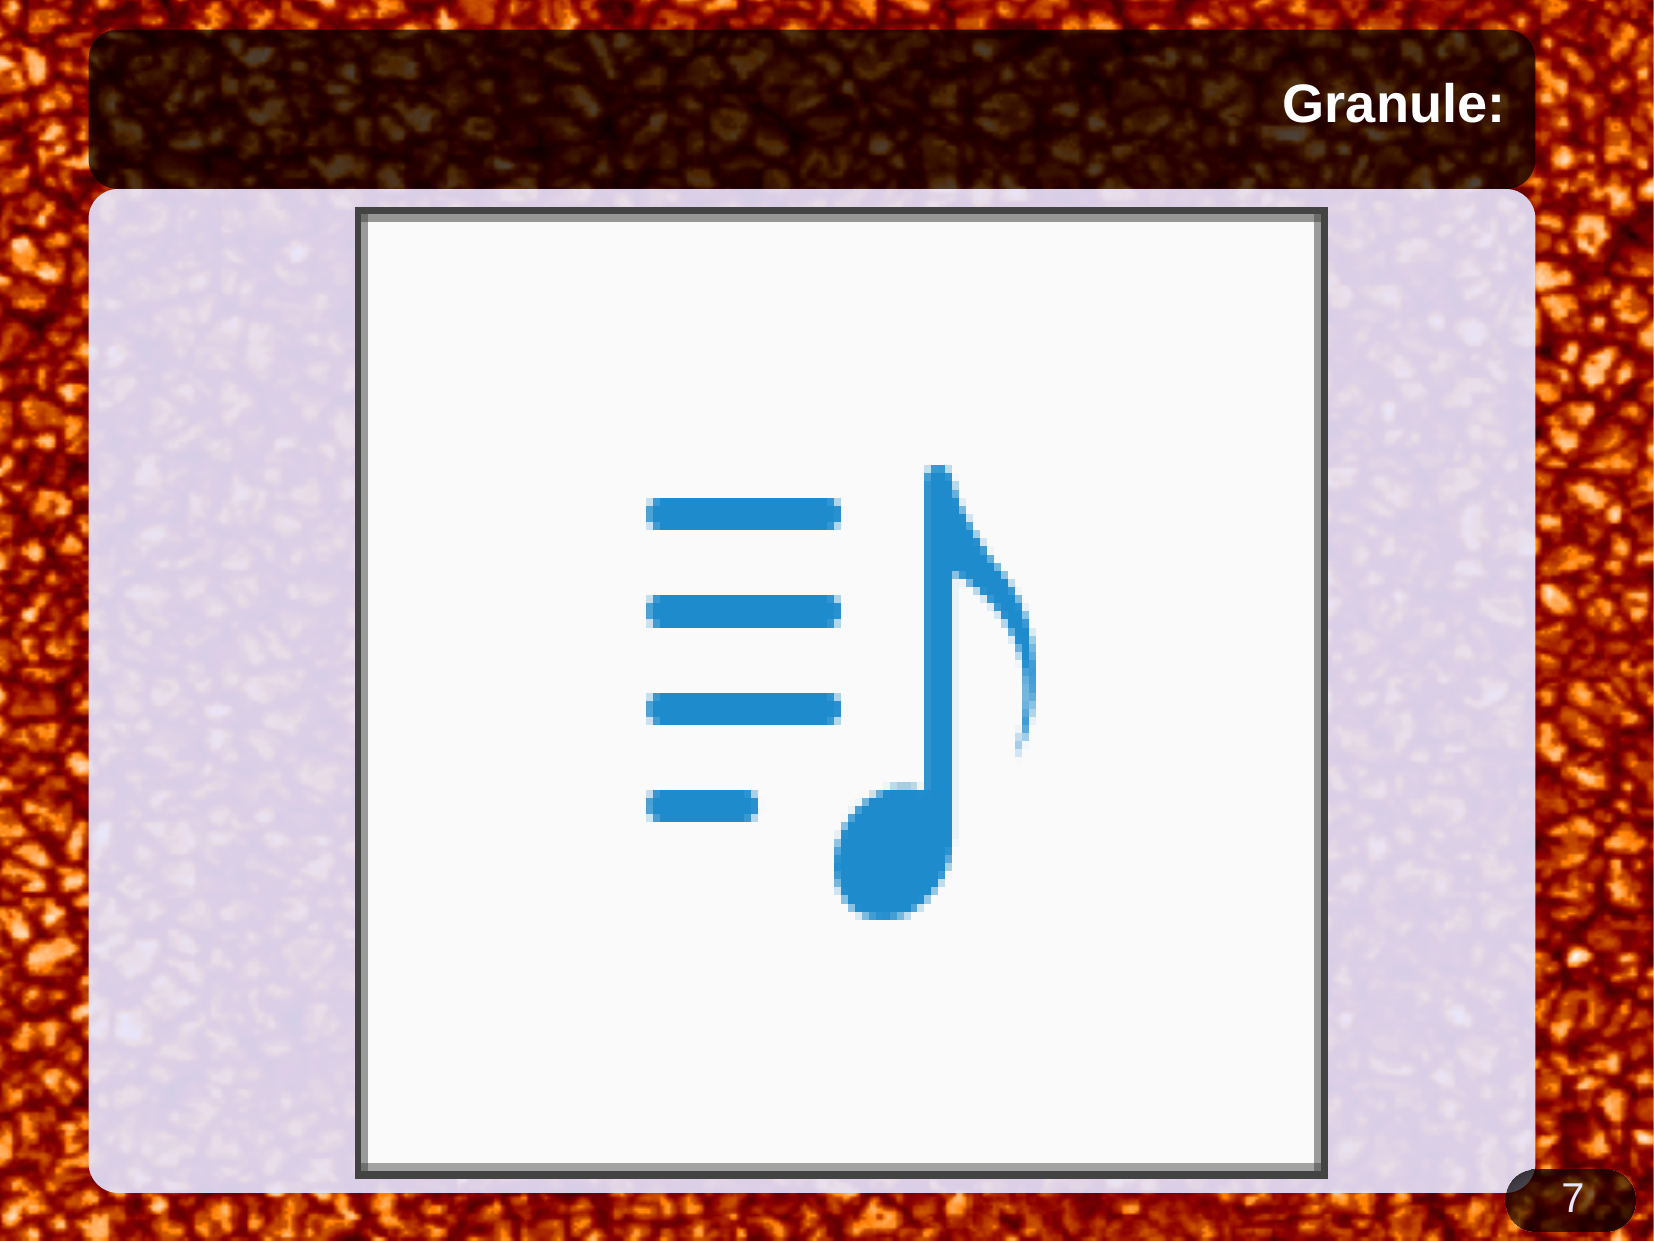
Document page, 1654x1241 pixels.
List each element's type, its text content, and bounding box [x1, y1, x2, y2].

picture [0, 0, 1654, 1241]
text_box [354, 205, 1329, 1181]
title Granule: [118, 59, 1506, 148]
